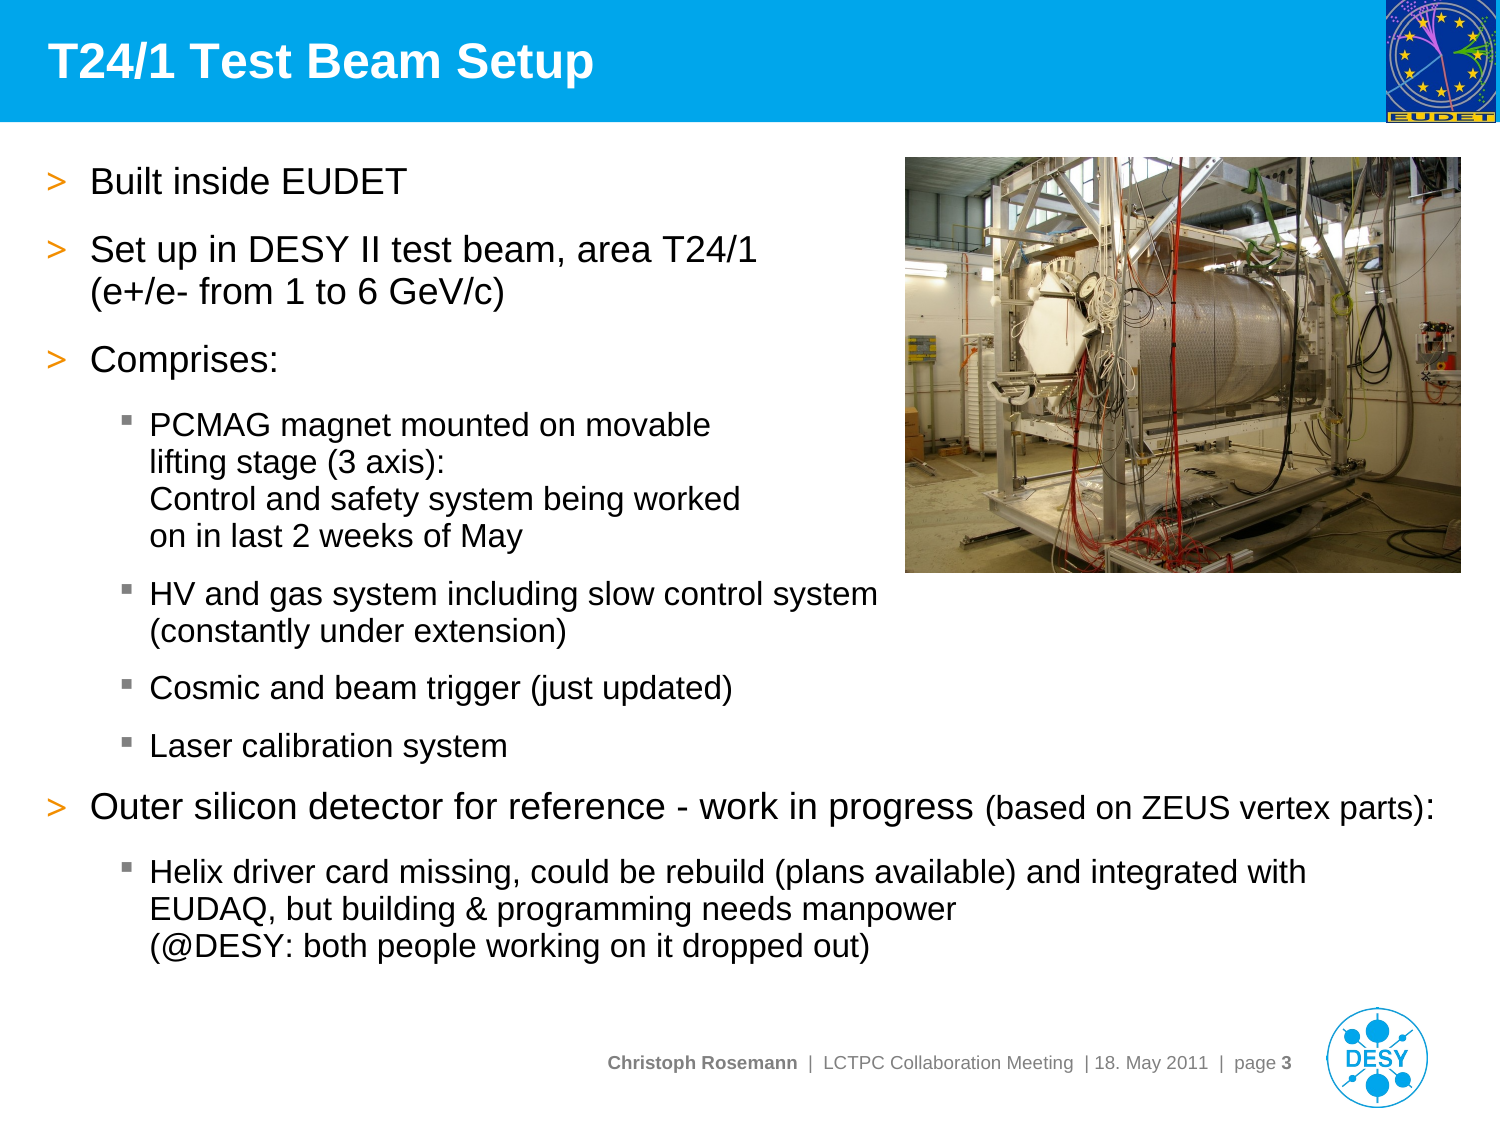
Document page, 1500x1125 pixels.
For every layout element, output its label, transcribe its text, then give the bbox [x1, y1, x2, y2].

list Built inside EUDET Set up in DESY II test beam, area T24/1 (e+/e- from 1 to 6 GeV/c) Comprises: PCMAG magnet mounted on movable lifting stage (3 axis): Control and safety system being worked on in last 2 weeks of May HV and gas system including slow control system (constantly under extension) Cosmic and beam trigger (just updated) Laser calibration system Outer silicon detector for reference - work in progress (based on ZEUS vertex parts): Helix driver card missing, could be rebuild (plans available) and integrated with EUDAQ, but building & programming needs manpower (@DESY: both people working on it dropped out) [46, 160, 1444, 968]
picture [1326, 1007, 1428, 1108]
title T24/1 Test Beam Setup [47, 24, 1386, 99]
picture [1387, 0, 1495, 123]
picture [905, 157, 1461, 573]
